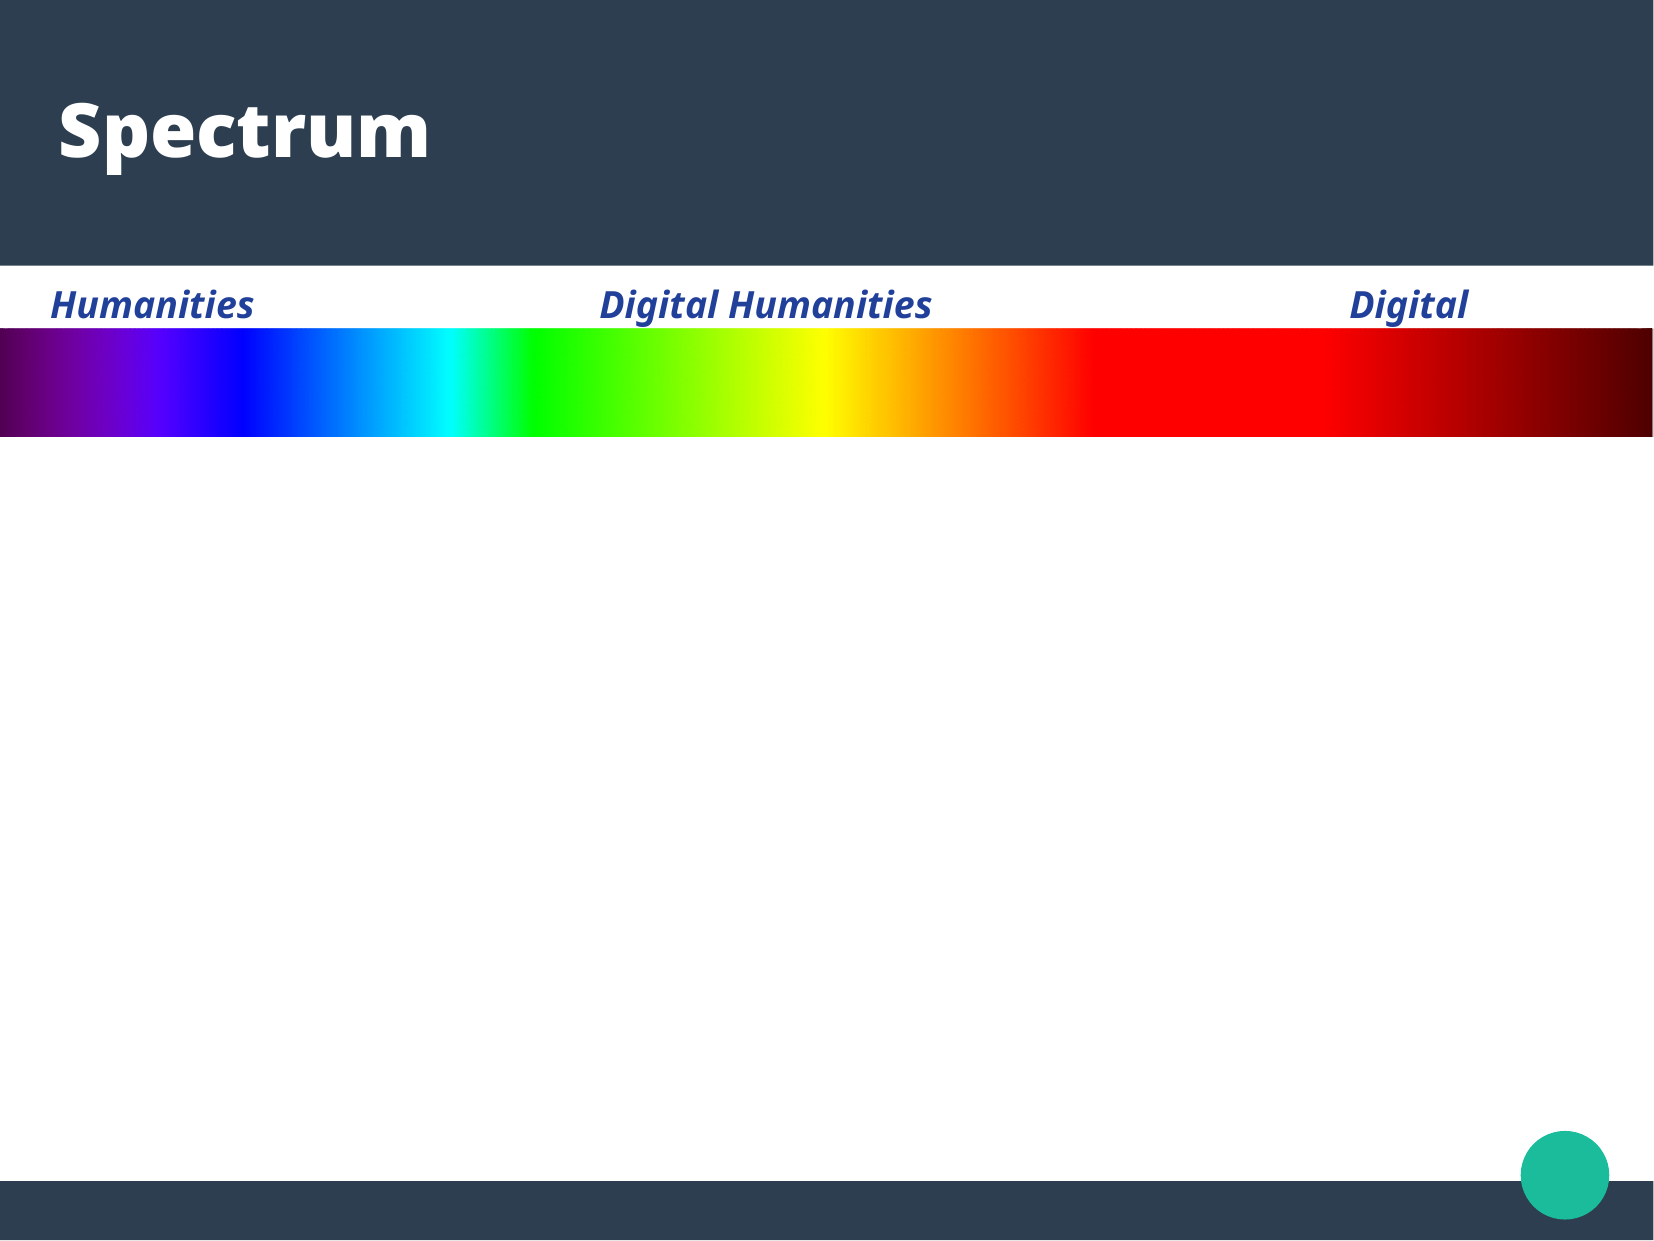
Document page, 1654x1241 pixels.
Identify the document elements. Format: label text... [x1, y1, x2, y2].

picture [0, 328, 378, 438]
text_box Humanities [35, 271, 306, 331]
text_box Digital Humanities [584, 271, 1106, 331]
text_box Digital [1334, 271, 1609, 331]
title Spectrum [59, 49, 1595, 207]
picture [414, 328, 1654, 438]
